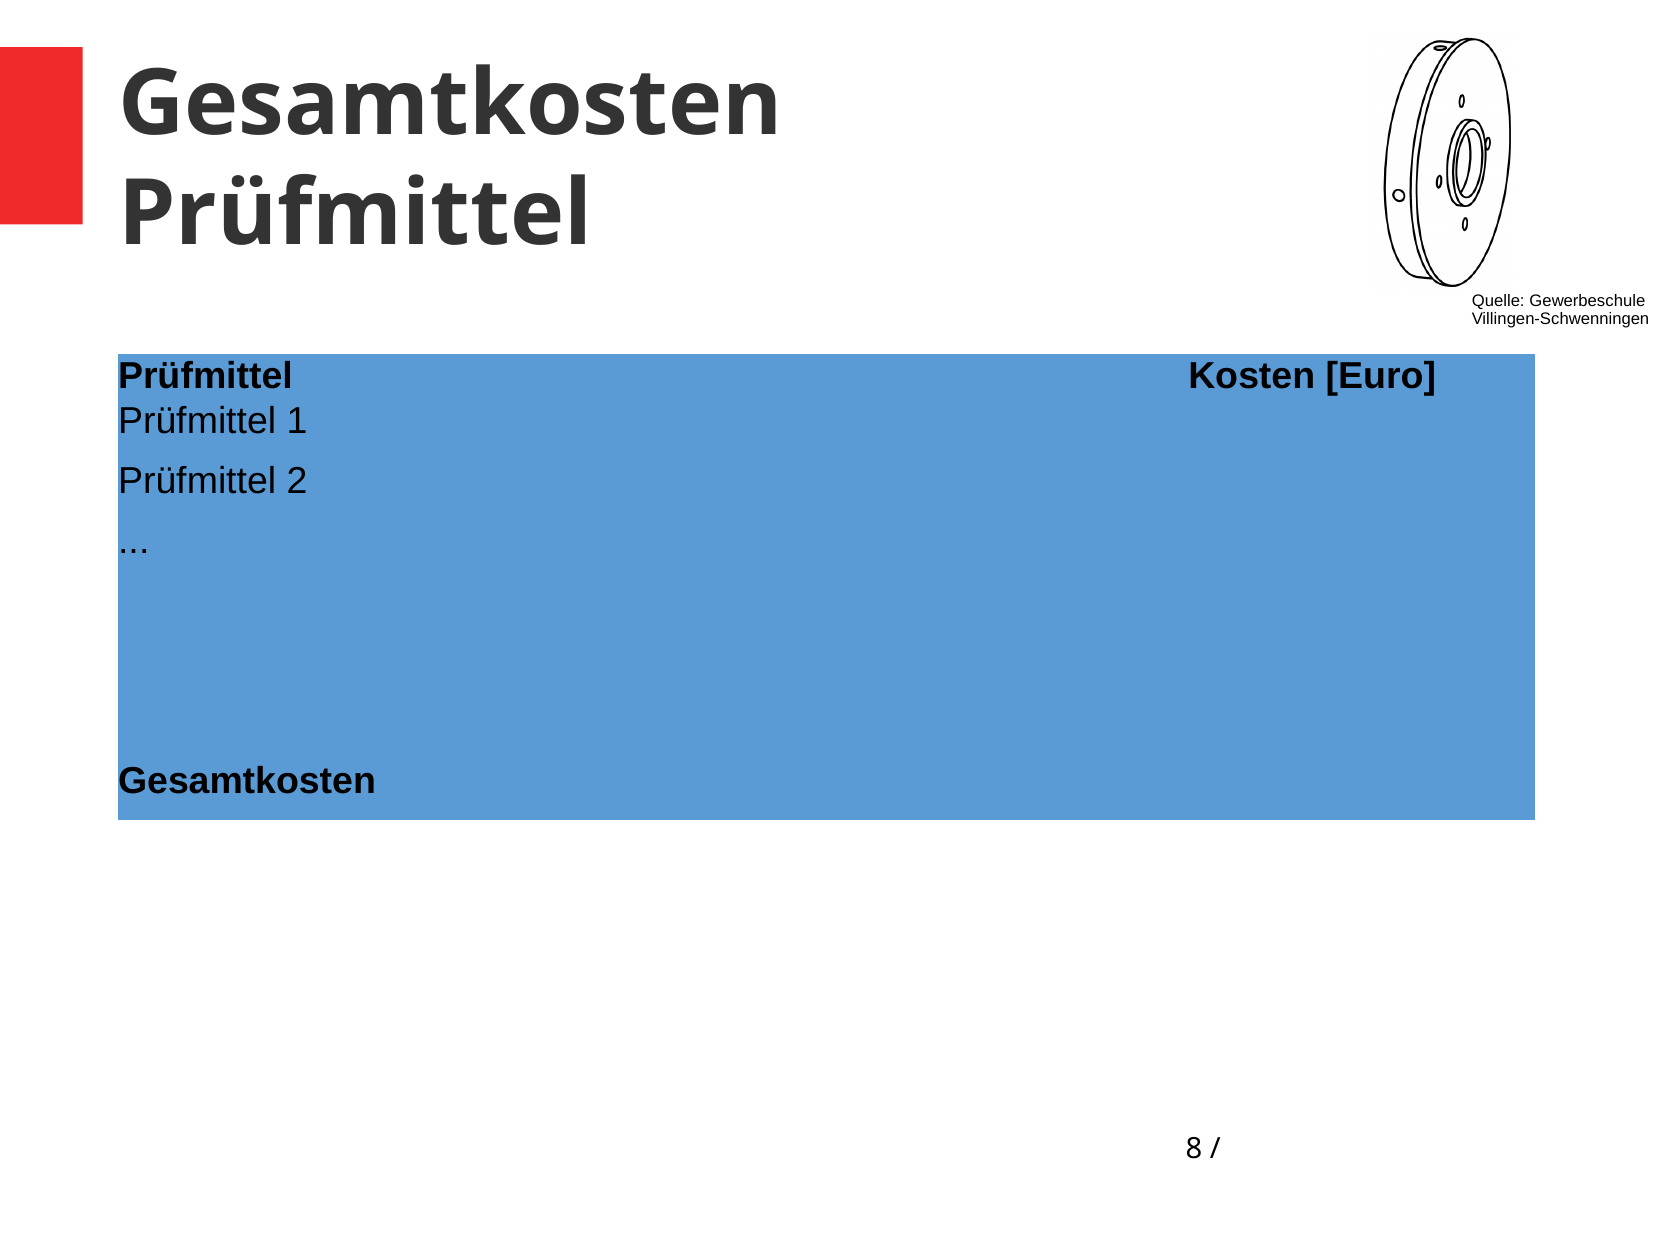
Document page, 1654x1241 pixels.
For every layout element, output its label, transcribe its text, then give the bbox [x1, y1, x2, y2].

table_header Kosten [Euro] [1188, 354, 1535, 399]
table_cell Prüfmittel 2 [118, 459, 1188, 520]
table_cell [1188, 640, 1535, 700]
table_cell [1188, 520, 1535, 580]
table_cell [118, 580, 1188, 640]
table_cell [1188, 580, 1535, 640]
text_box Quelle: Gewerbeschule Villingen-Schwenningen [1457, 283, 1654, 336]
table_cell Gesamtkosten [118, 760, 1188, 820]
picture [1370, 35, 1519, 292]
text_box / [1185, 1129, 1571, 1216]
table_header Prüfmittel [118, 354, 1188, 399]
table_cell [1188, 399, 1535, 459]
table_cell [118, 640, 1188, 700]
table_cell [118, 700, 1188, 760]
table_cell Prüfmittel 1 [118, 399, 1188, 459]
table_cell [1188, 459, 1535, 520]
title Gesamtkosten Prüfmittel [118, 0, 1571, 314]
table_cell [1188, 700, 1535, 760]
table_cell [1188, 760, 1535, 820]
table_cell ... [118, 520, 1188, 580]
